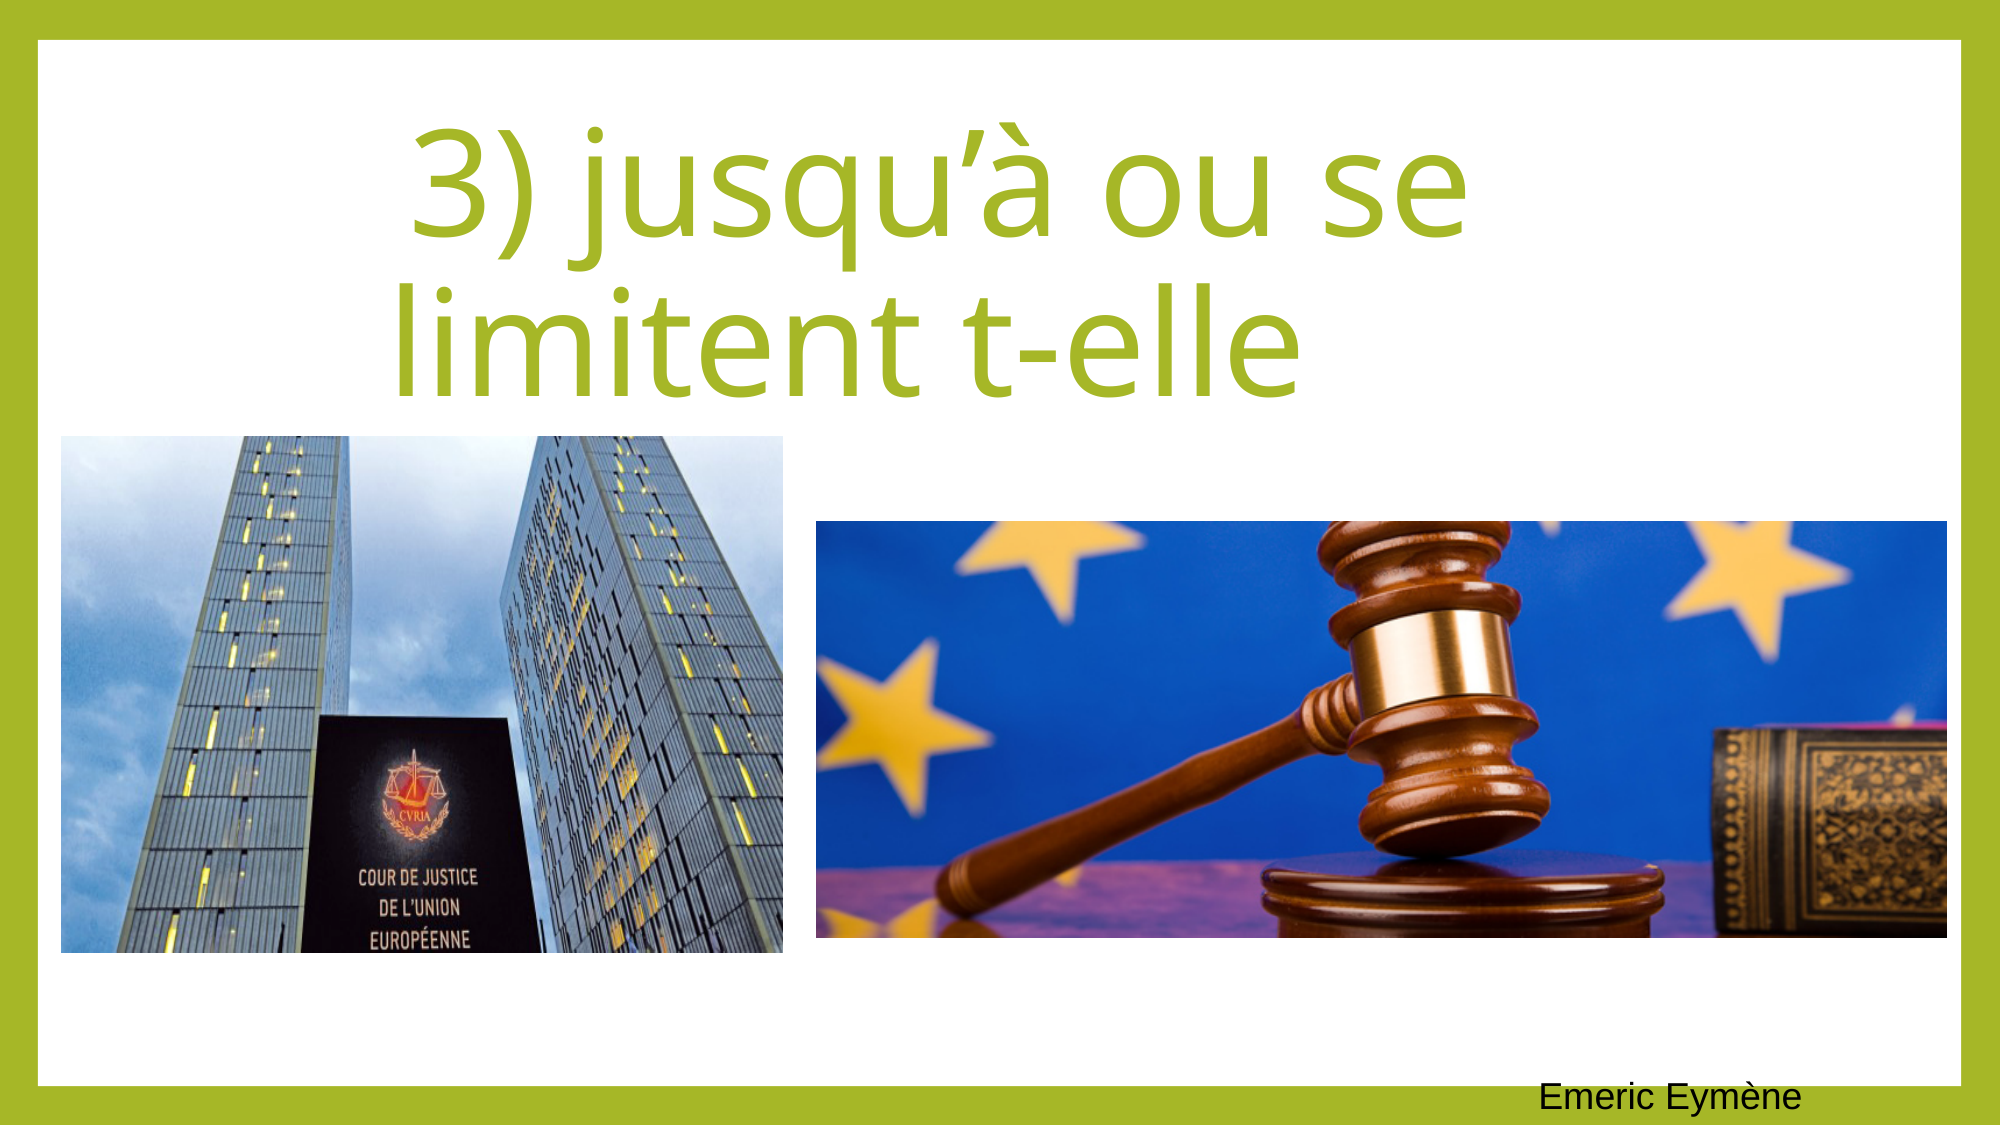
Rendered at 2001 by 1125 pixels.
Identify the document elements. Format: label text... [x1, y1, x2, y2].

text_box Emeric Eymène [1523, 1068, 1997, 1125]
picture [61, 436, 783, 953]
picture [816, 521, 1947, 938]
title 3) jusqu’à ou se limitent t-elle [372, 99, 1808, 437]
